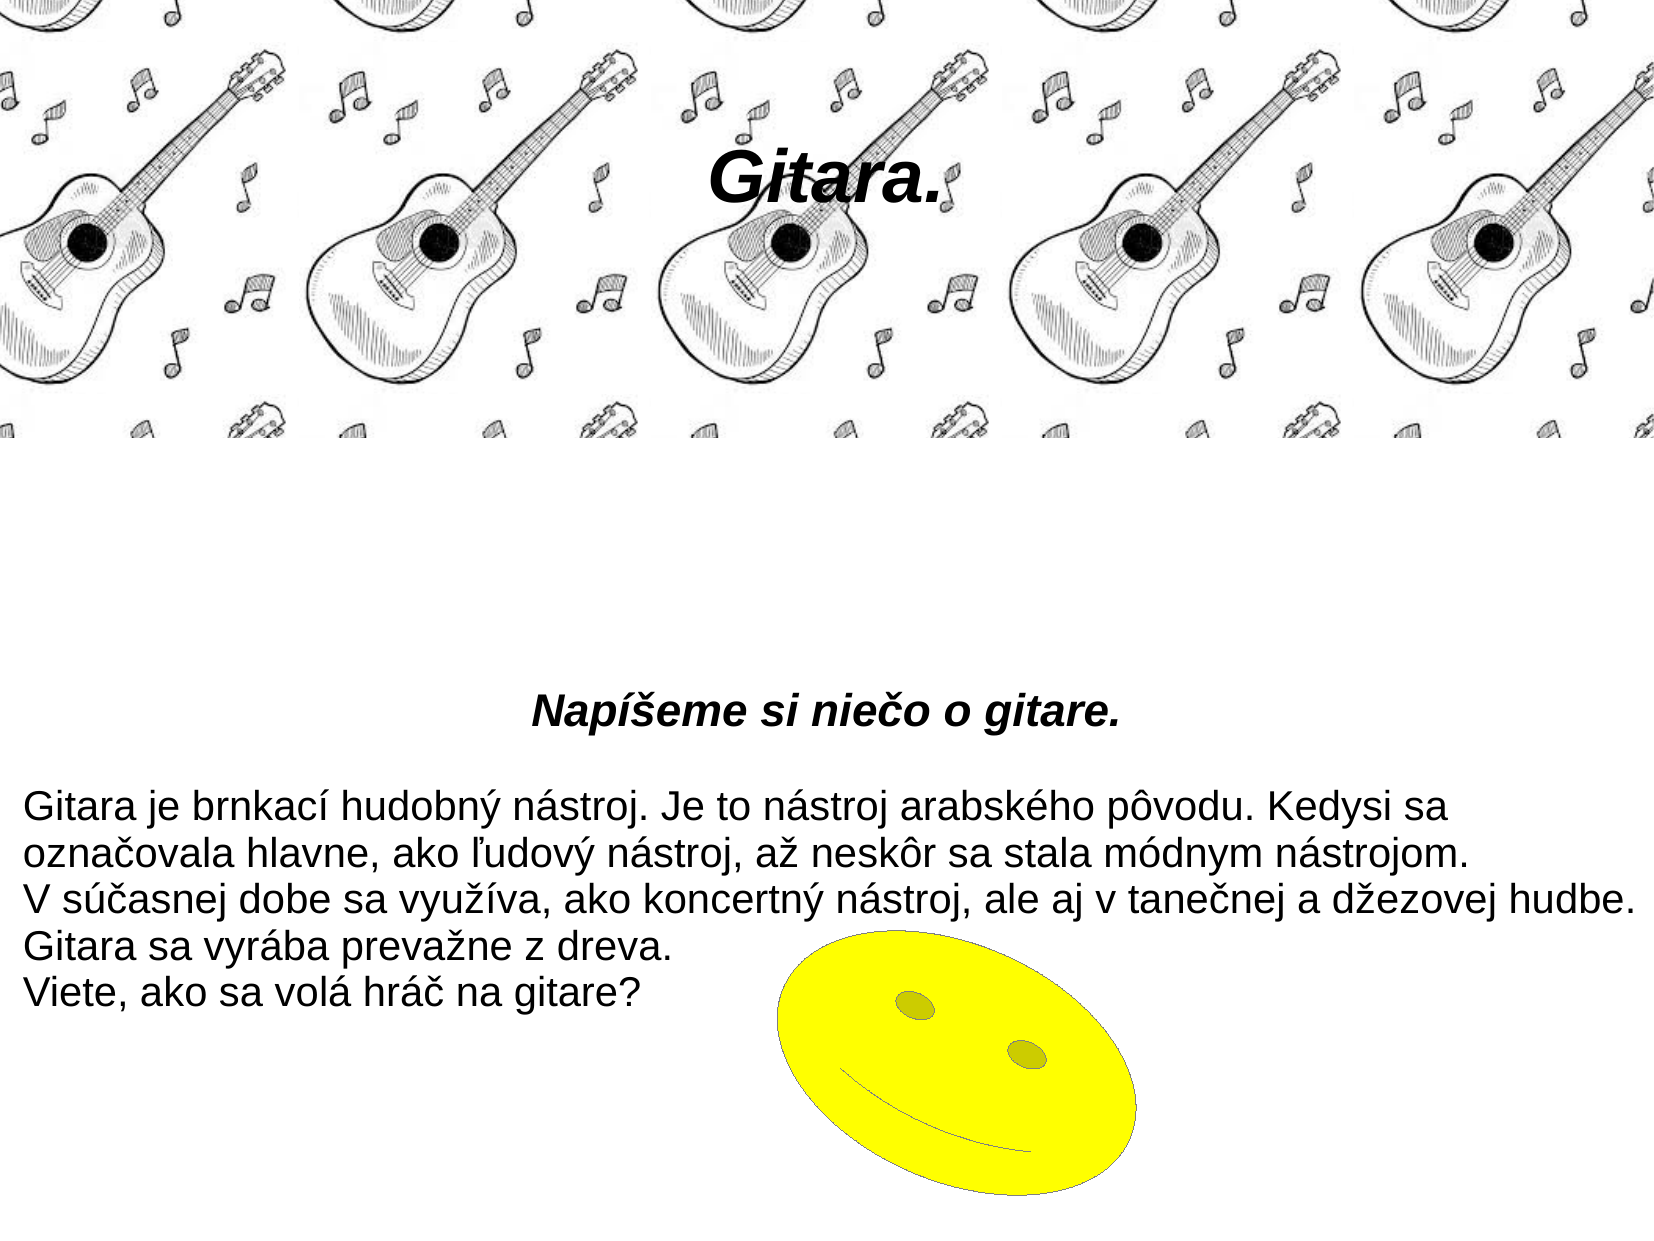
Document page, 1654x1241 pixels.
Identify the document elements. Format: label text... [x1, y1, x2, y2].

subtitle Napíšeme si niečo o gitare. Gitara je brnkací hudobný nástroj. Je to nástroj arabského pôvodu. Kedysi sa označovala hlavne, ako ľudový nástroj, až neskôr sa stala módnym nástrojom. V súčasnej dobe sa využíva, ako koncertný nástroj, ale aj v tanečnej a džezovej hudbe. Gitara sa vyrába prevažne z dreva. Viete, ako sa volá hráč na gitare? [0, 460, 1654, 1241]
text_box [777, 930, 1137, 1196]
title Gitara. [0, 0, 1654, 438]
